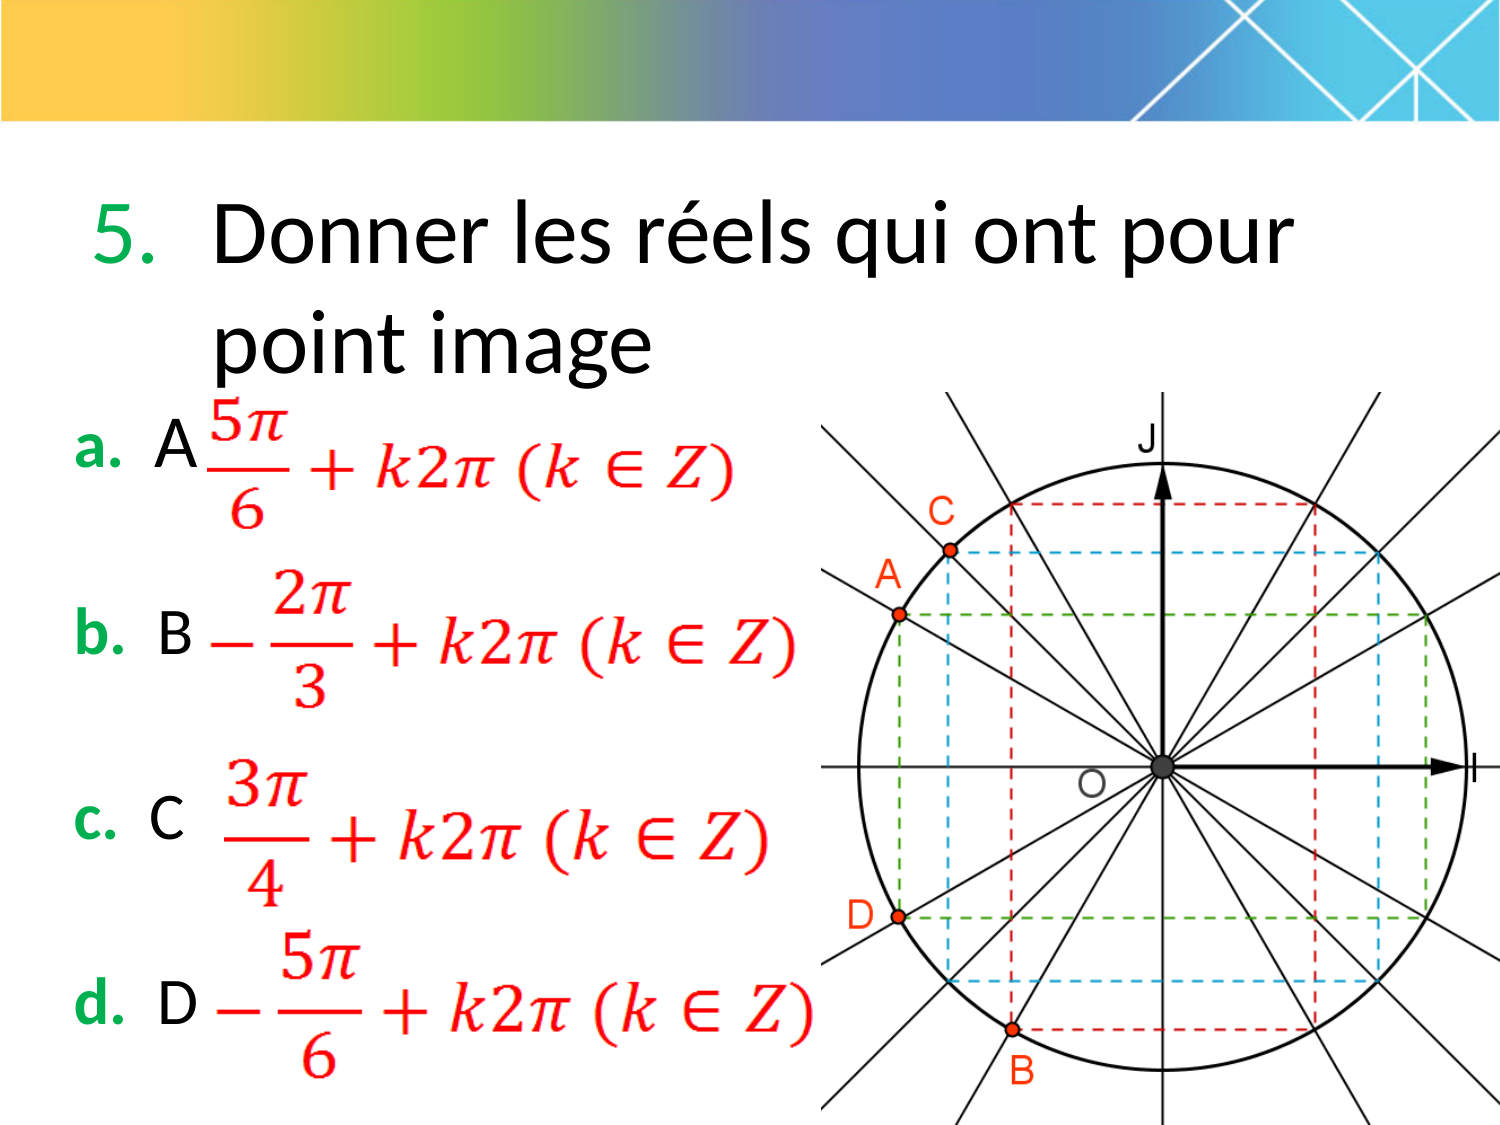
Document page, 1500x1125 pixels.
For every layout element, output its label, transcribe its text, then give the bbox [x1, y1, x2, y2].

picture [821, 392, 1500, 1125]
text_box a. A b. B c. C d. D [58, 385, 821, 1046]
picture [206, 560, 801, 722]
title Donner les réels qui ont pour point image [75, 164, 1426, 305]
picture [207, 389, 739, 542]
picture [224, 749, 774, 920]
picture [212, 921, 819, 1093]
picture [0, 0, 1500, 123]
